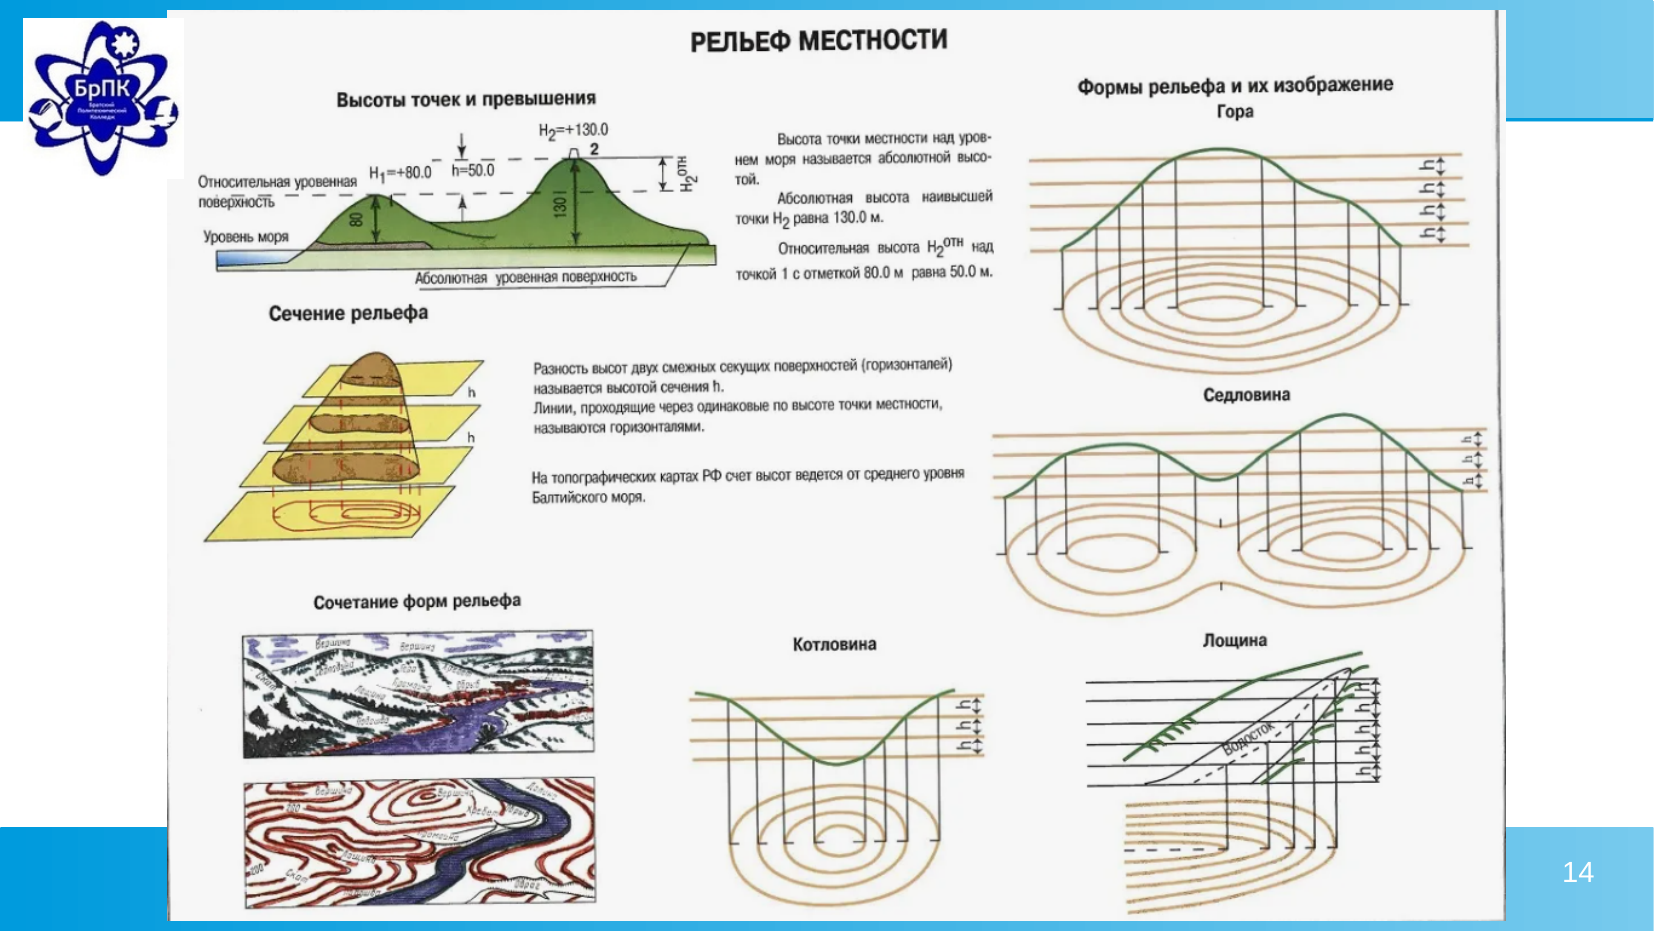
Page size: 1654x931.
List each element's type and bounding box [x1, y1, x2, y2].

picture [23, 10, 1506, 922]
